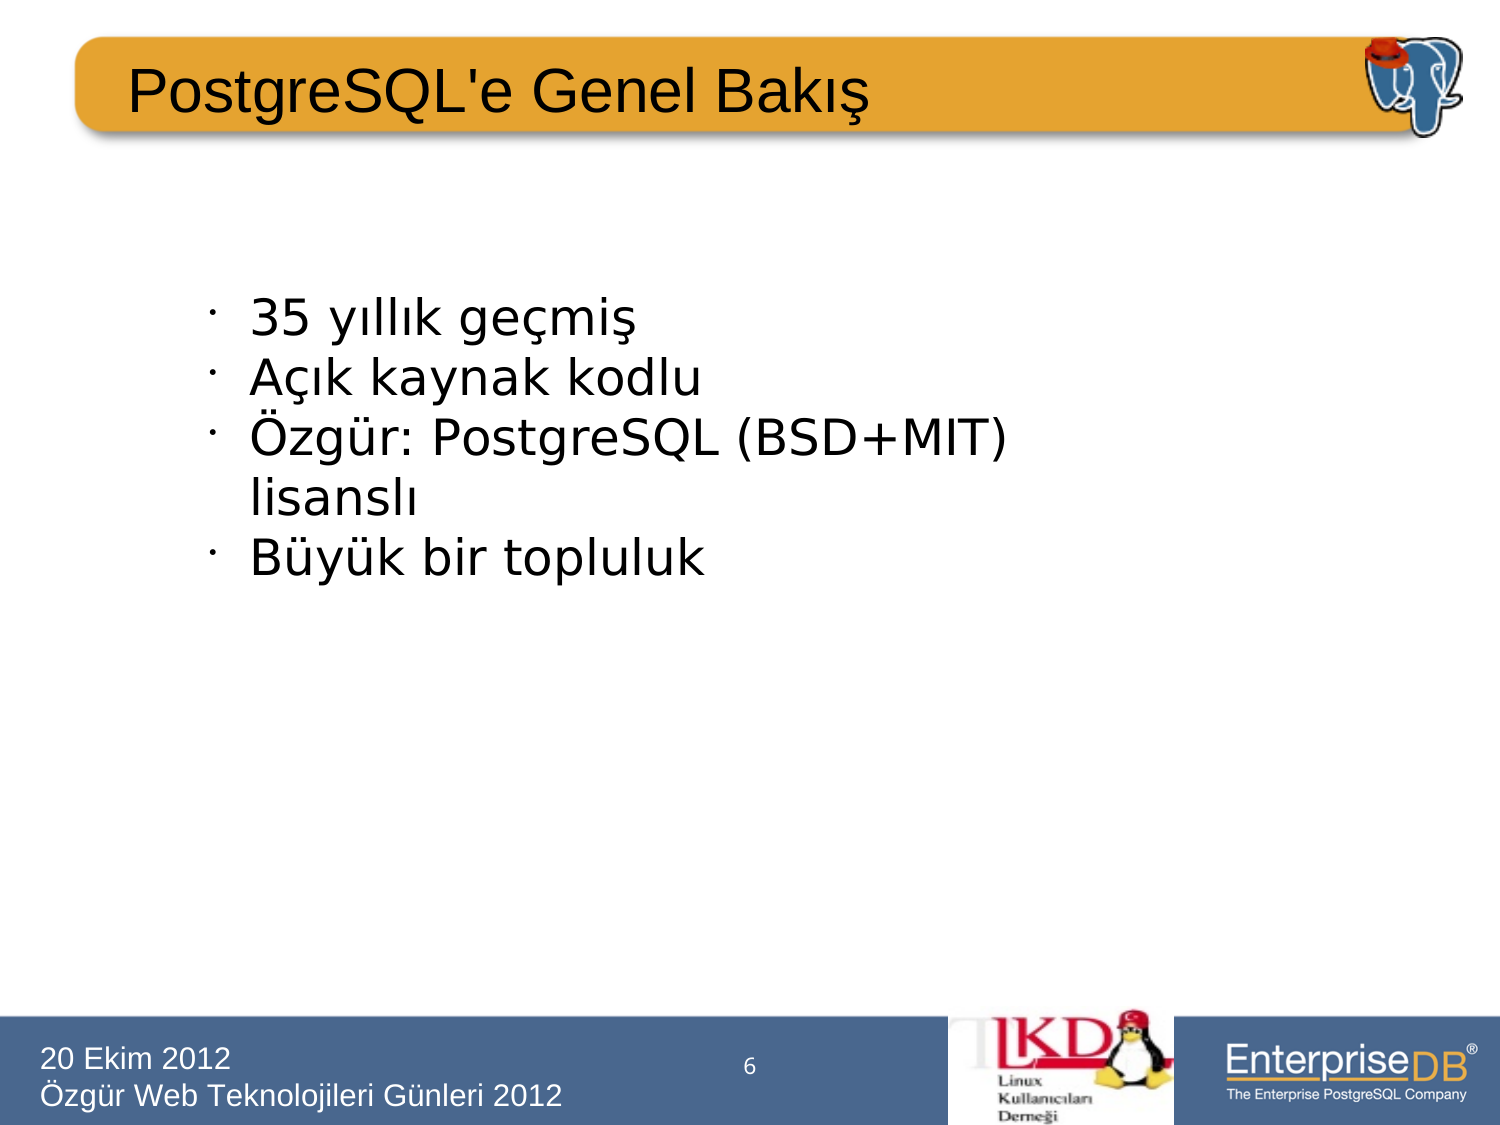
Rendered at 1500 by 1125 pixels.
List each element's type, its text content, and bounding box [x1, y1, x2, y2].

picture [0, 0, 1500, 1125]
title PostgreSQL'e Genel Bakış [112, 37, 1388, 138]
text_box 35 yıllık geçmiş Açık kaynak kodlu Özgür: PostgreSQL (BSD+MIT) lisanslı Büyük bir topluluk [194, 277, 1327, 693]
